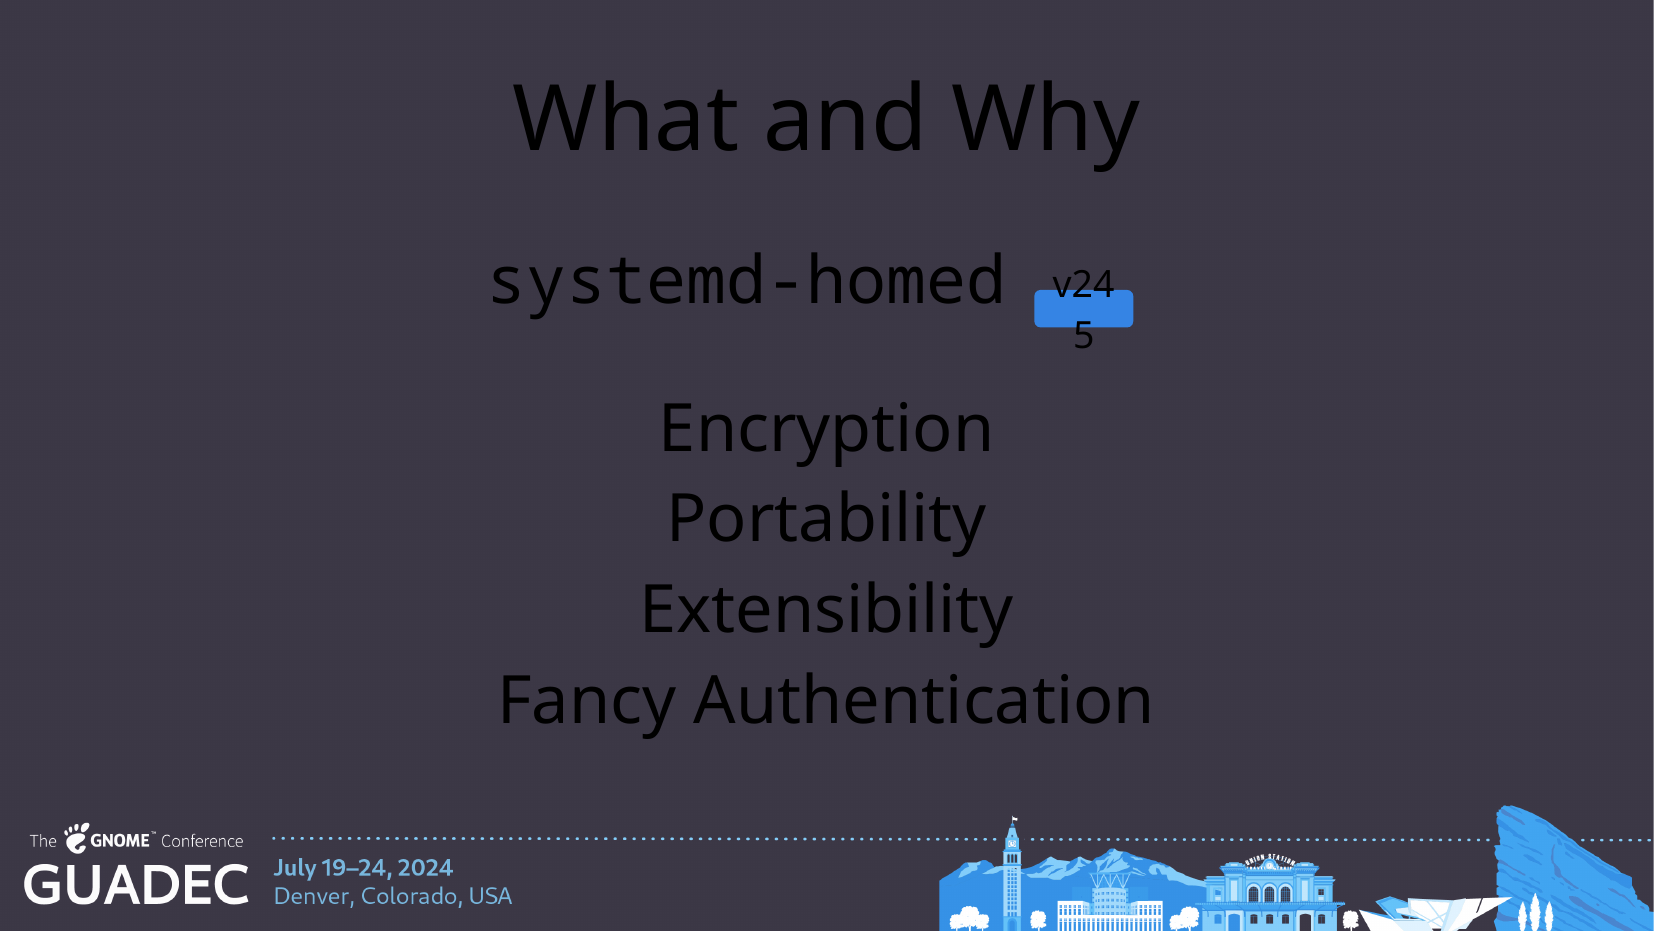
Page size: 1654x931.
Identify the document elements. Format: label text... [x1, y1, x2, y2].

subtitle systemd-homed Encryption Portability Extensibility Fancy Authentication [82, 217, 1571, 758]
title What and Why [82, 37, 1571, 193]
picture [0, 0, 1654, 931]
text_box v245 [1034, 289, 1134, 328]
